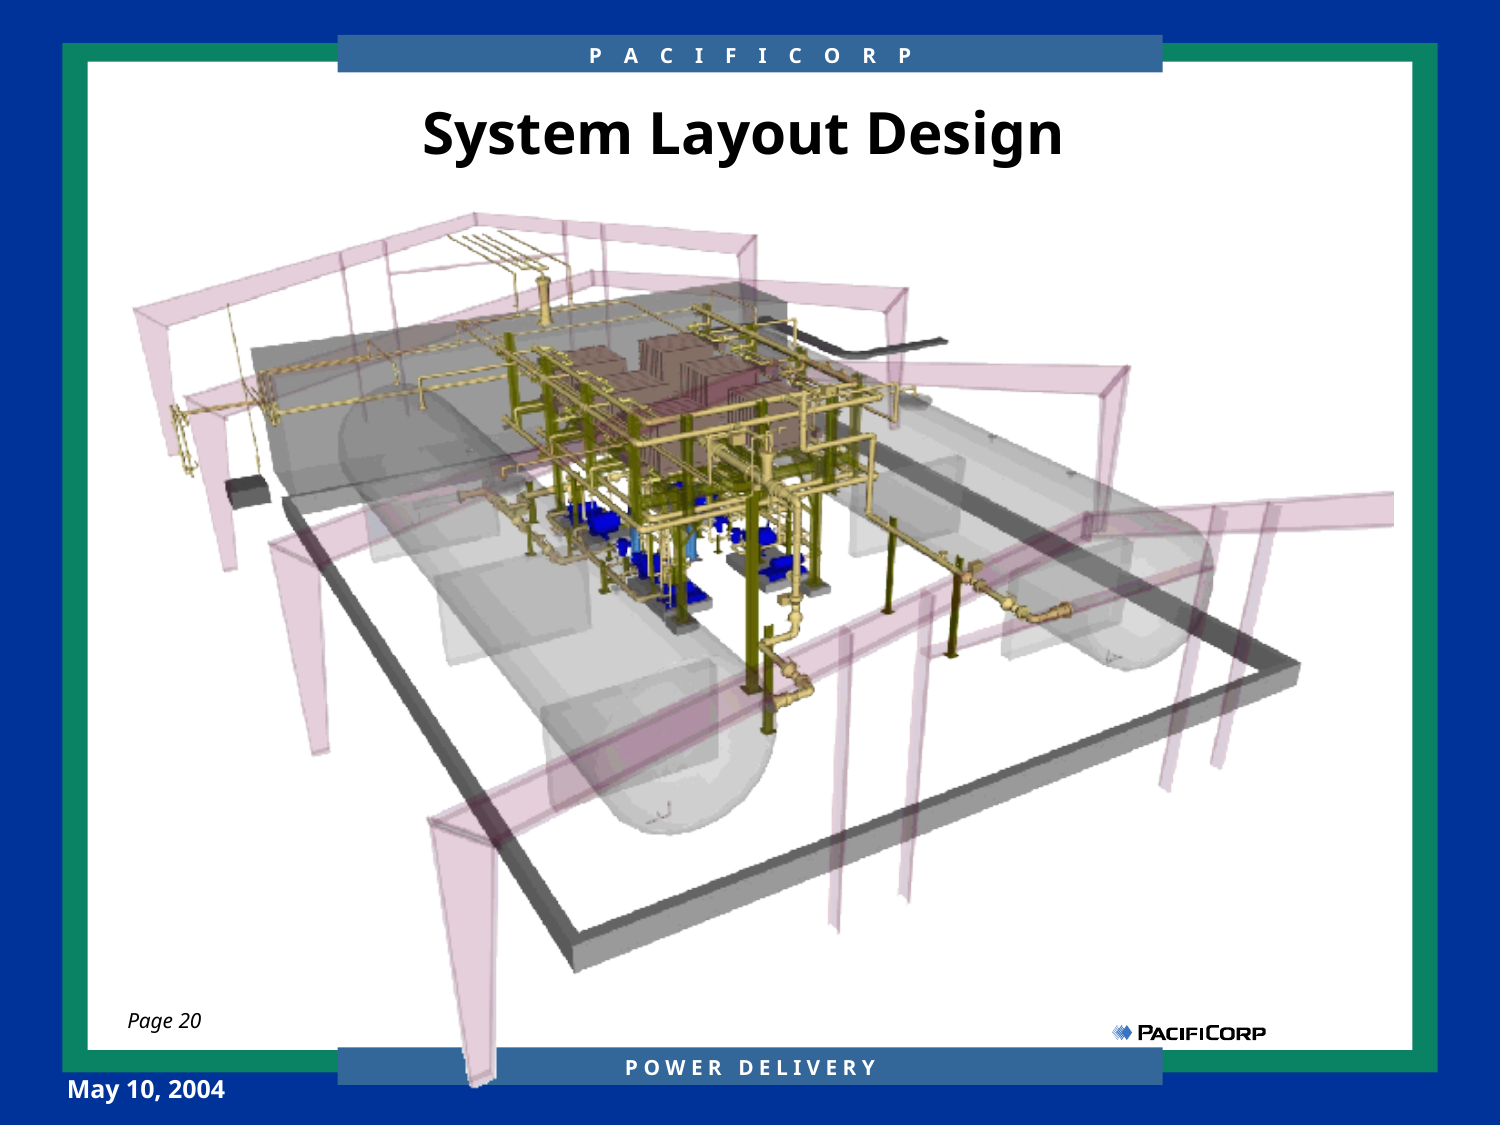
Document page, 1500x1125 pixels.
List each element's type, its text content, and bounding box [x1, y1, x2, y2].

title System Layout Design [87, 87, 1400, 175]
chart [113, 107, 1394, 1125]
